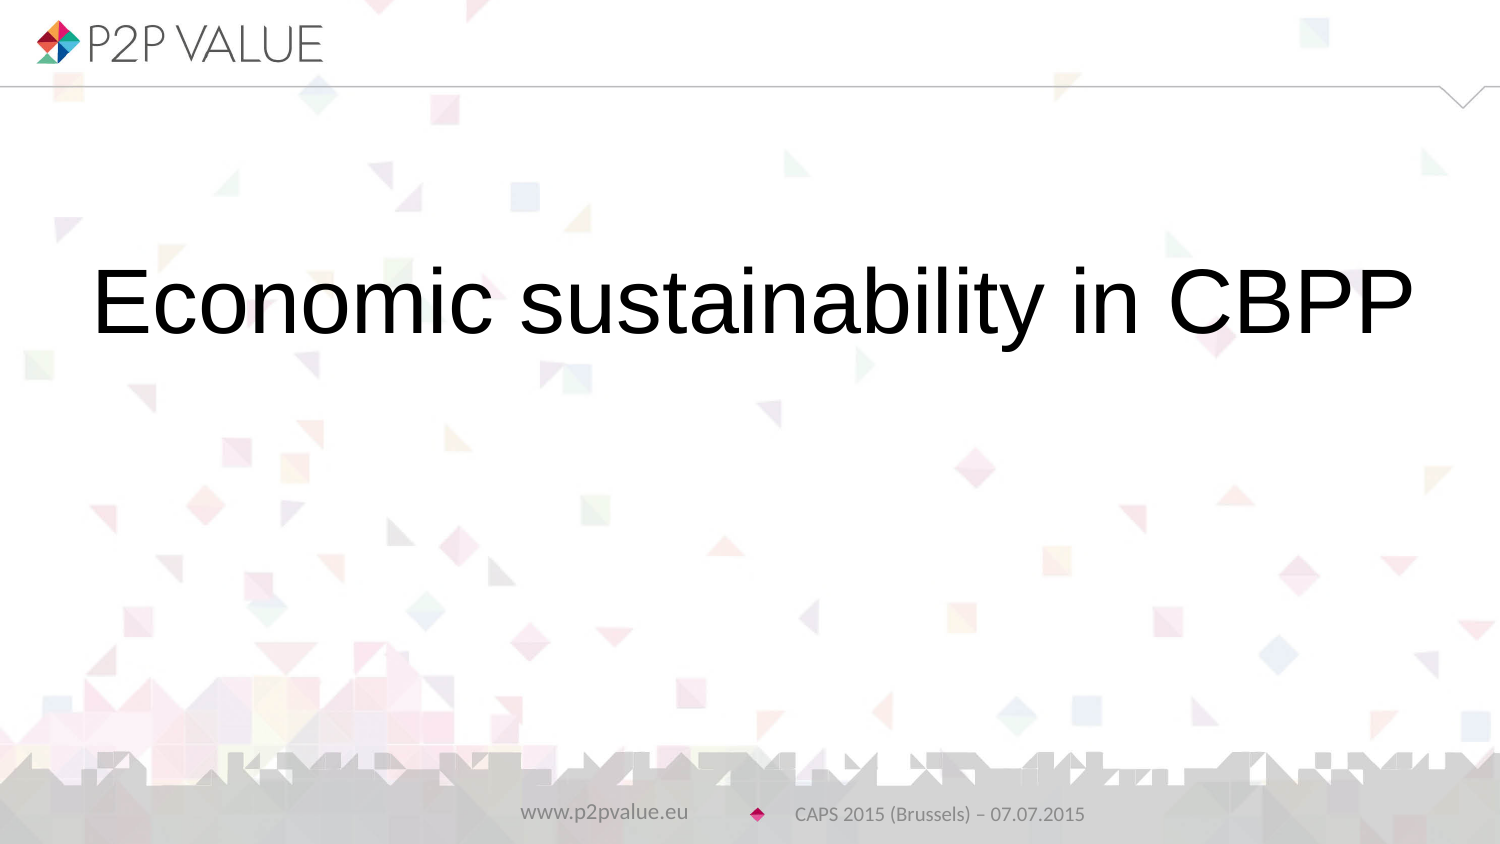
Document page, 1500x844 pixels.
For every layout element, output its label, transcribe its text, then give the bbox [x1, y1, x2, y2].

text_box www.p2pvalue.eu [514, 790, 733, 830]
subtitle Economic sustainability in CBPP [15, 180, 1496, 736]
picture [0, 0, 1500, 844]
text_box CAPS 2015 (Brussels) – 07.07.2015 [781, 790, 1474, 836]
